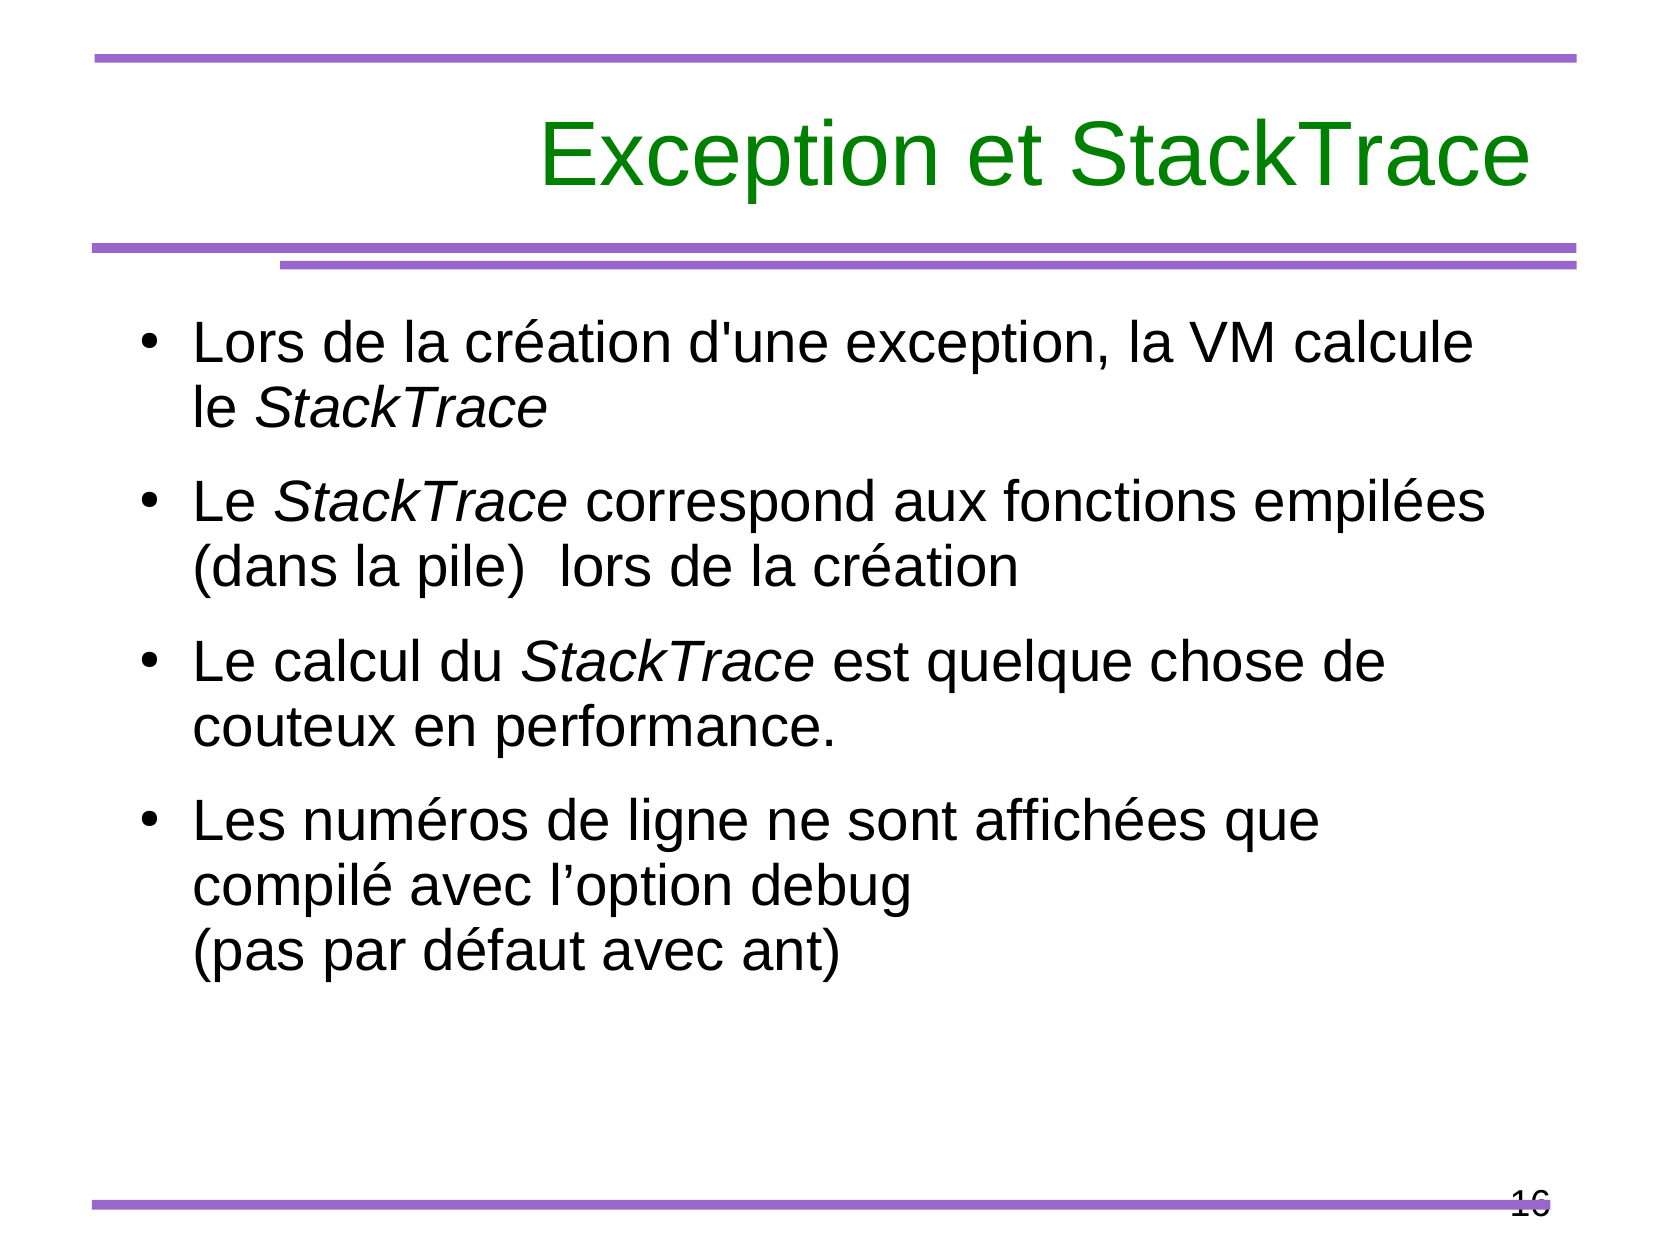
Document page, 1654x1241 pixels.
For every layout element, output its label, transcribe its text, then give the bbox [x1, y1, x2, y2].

title Exception et StackTrace [121, 49, 1534, 257]
list Lors de la création d'une exception, la VM calcule le StackTrace Le StackTrace correspond aux fonctions empilées (dans la pile) lors de la création Le calcul du StackTrace est quelque chose de couteux en performance. Les numéros de ligne ne sont affichées que compilé avec l’option debug (pas par défaut avec ant) [121, 309, 1534, 1092]
